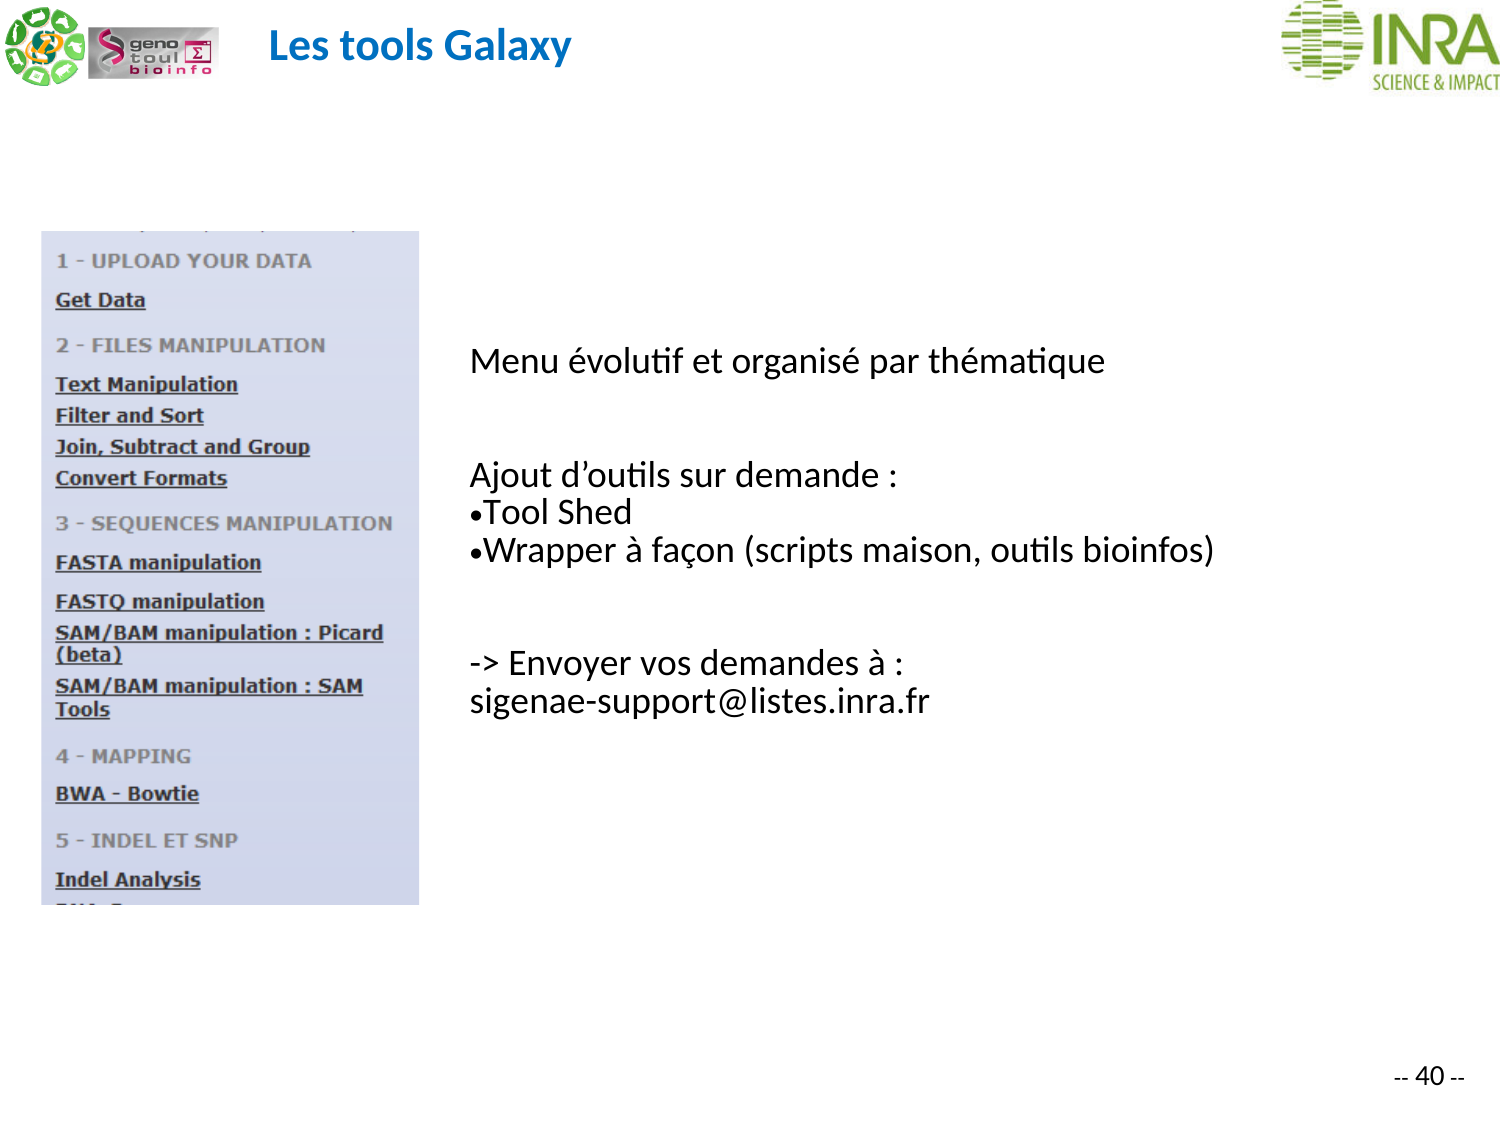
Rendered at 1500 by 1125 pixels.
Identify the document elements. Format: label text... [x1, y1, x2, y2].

text_box Menu évolutif et organisé par thématique Ajout d’outils sur demande : Tool Shed Wrapper à façon (scripts maison, outils bioinfos) -> Envoyer vos demandes à : sigenae-support@listes.inra.fr [454, 338, 1500, 811]
picture [88, 27, 219, 79]
picture [1281, 0, 1500, 110]
text_box Les tools Galaxy [253, 19, 1270, 90]
picture [5, 7, 85, 86]
picture [41, 231, 420, 905]
